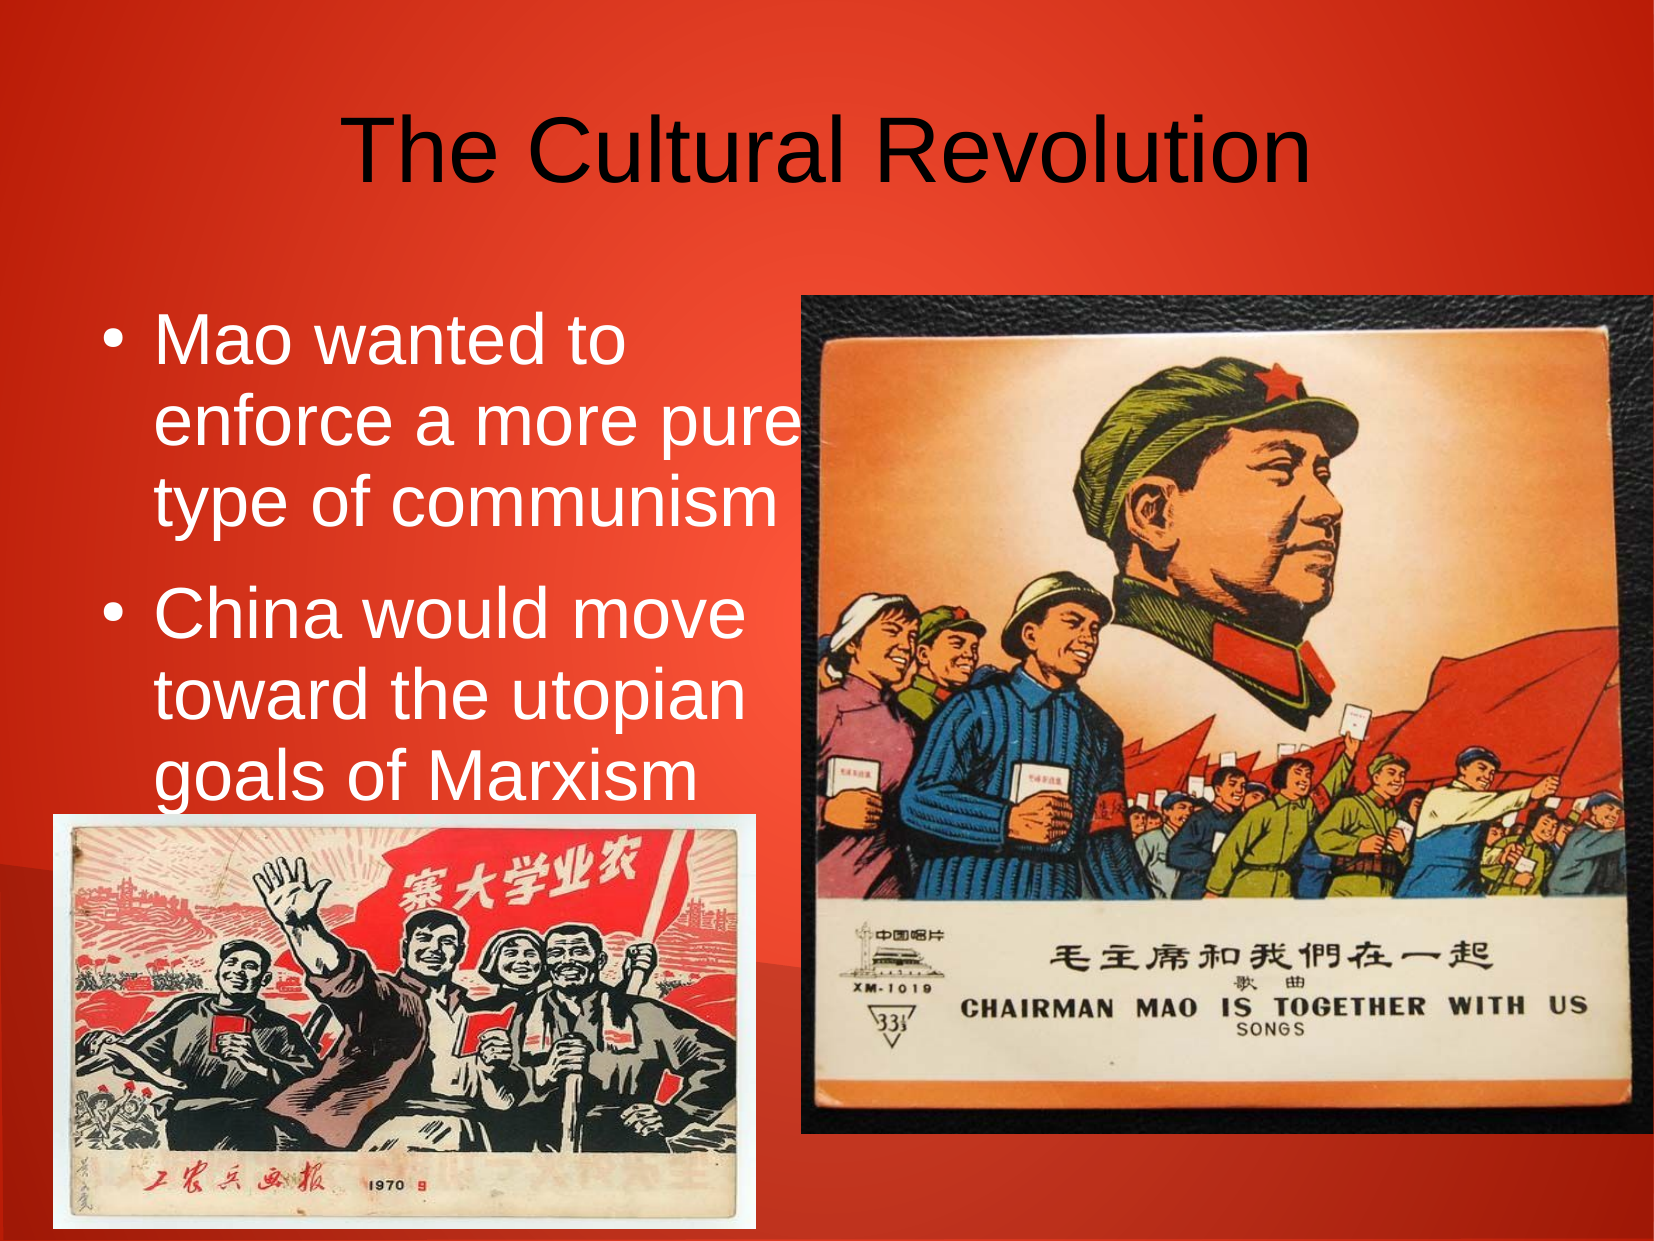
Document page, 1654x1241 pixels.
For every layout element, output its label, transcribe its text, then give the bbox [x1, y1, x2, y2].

title The Cultural Revolution [82, 47, 1571, 252]
picture [801, 295, 1654, 1134]
list Mao wanted to enforce a more pure type of communism China would move toward the utopian goals of Marxism [82, 299, 801, 1019]
picture [53, 814, 756, 1229]
